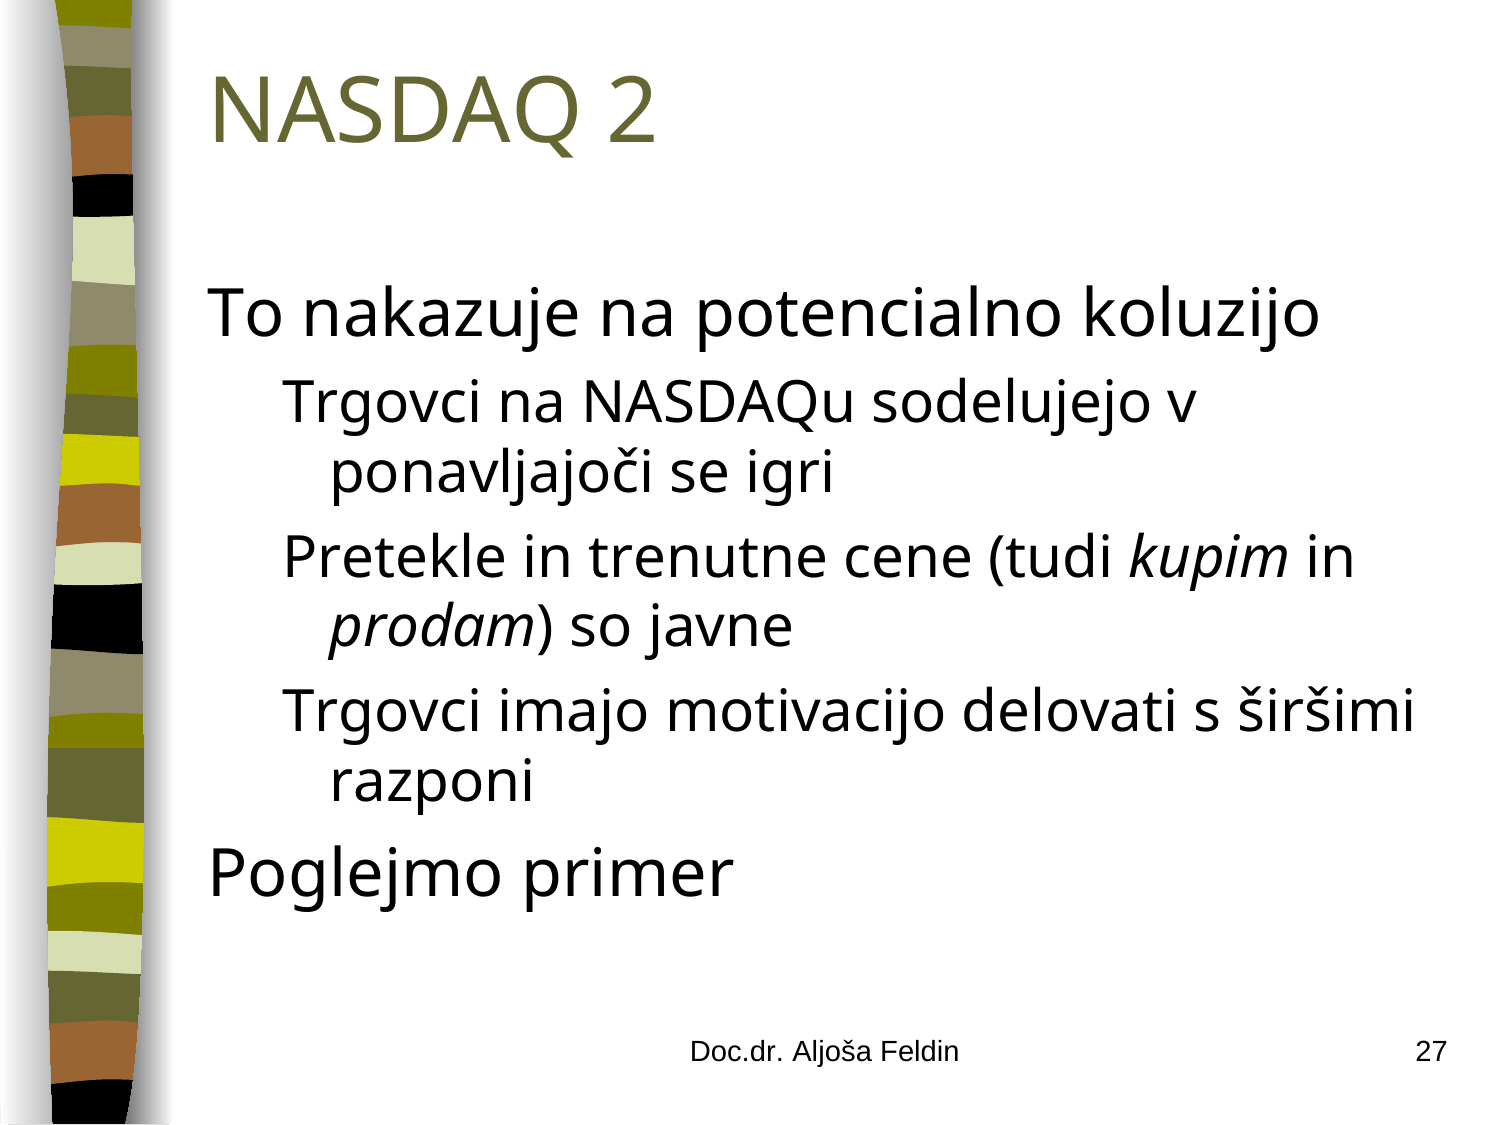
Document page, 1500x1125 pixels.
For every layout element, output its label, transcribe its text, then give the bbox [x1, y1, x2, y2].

list To nakazuje na potencialno koluzijo Trgovci na NASDAQu sodelujejo v ponavljajoči se igri Pretekle in trenutne cene (tudi kupim in prodam) so javne Trgovci imajo motivacijo delovati s širšimi razponi Poglejmo primer [192, 262, 1468, 938]
text_box <number> [1149, 1025, 1463, 1101]
text_box Doc.dr. Aljoša Feldin [587, 1025, 1063, 1101]
title NASDAQ 2 [192, 12, 1468, 201]
